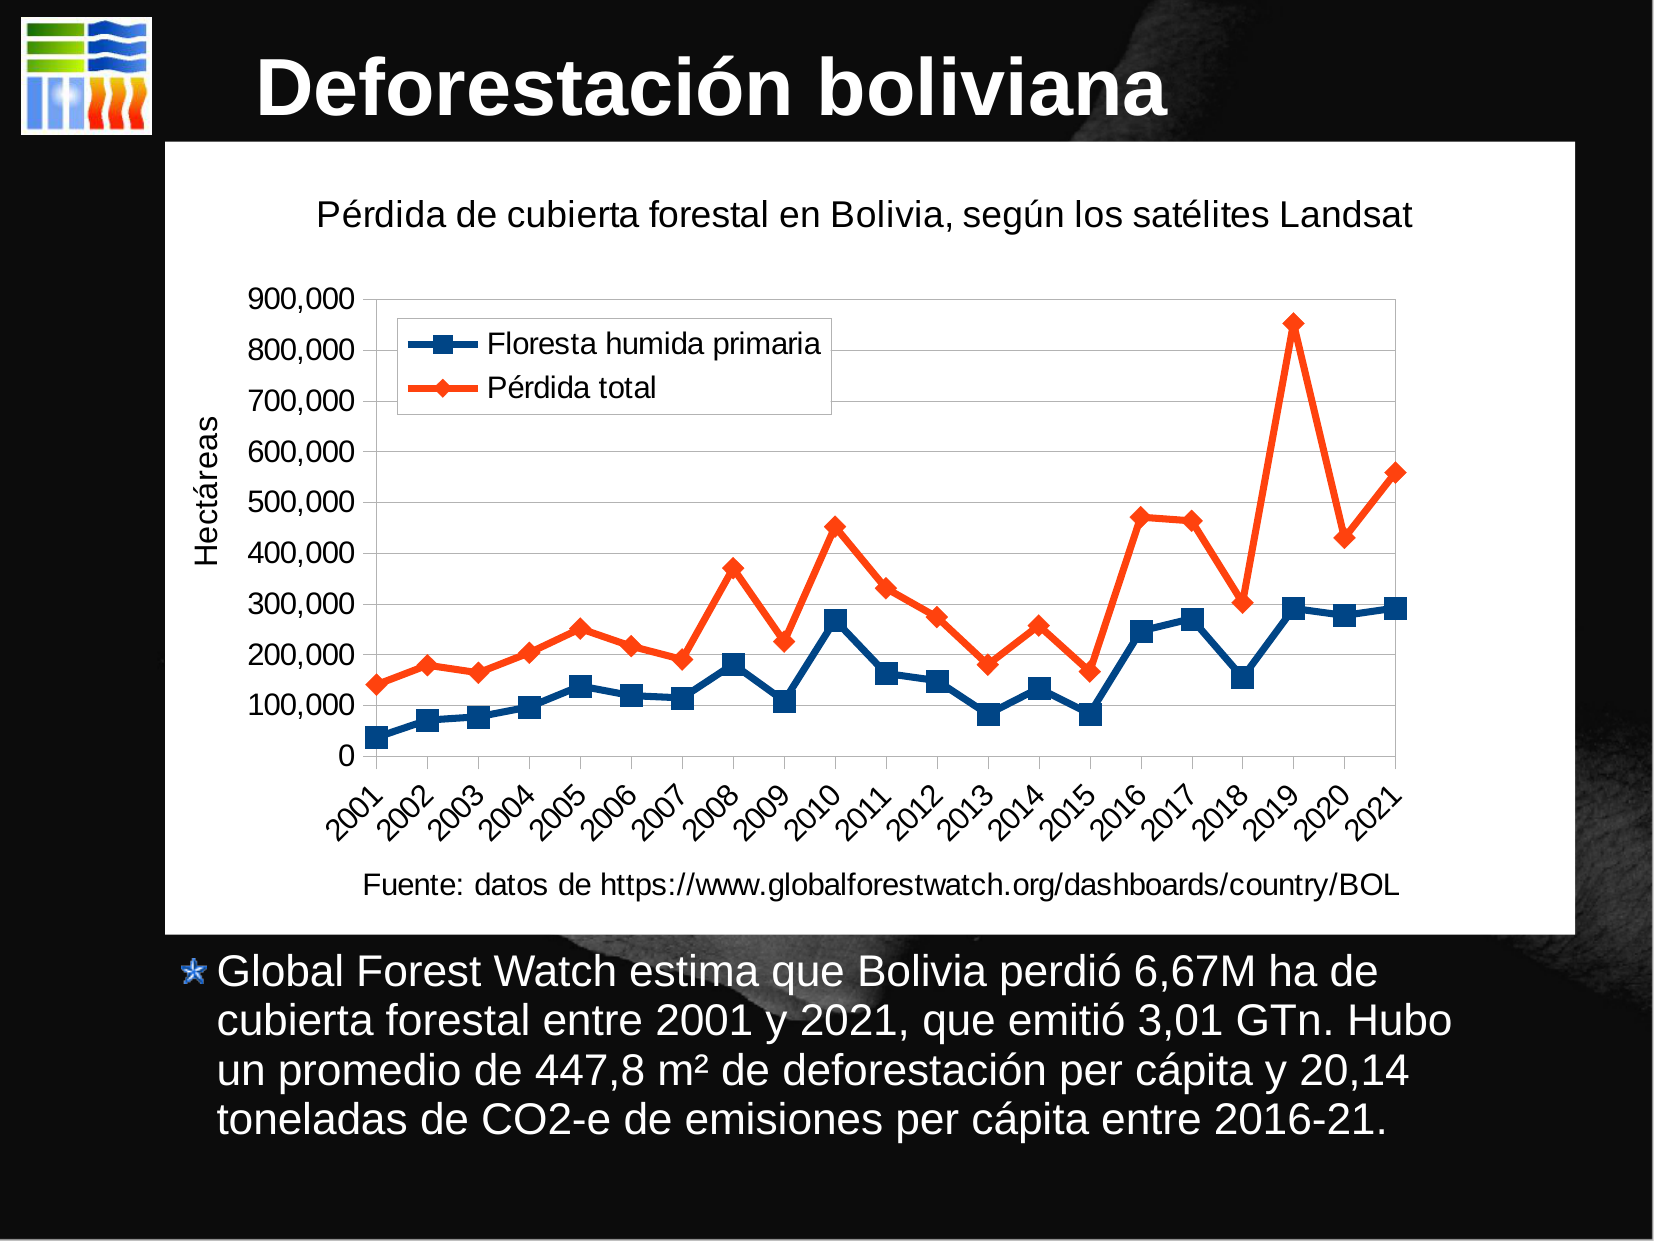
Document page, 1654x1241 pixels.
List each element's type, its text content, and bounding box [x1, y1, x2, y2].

title Deforestación boliviana [255, 12, 1654, 163]
picture [0, 0, 1654, 1241]
text_box [25, 666, 961, 1156]
text_box Global Forest Watch estima que Bolivia perdió 6,67M ha de cubierta forestal entre 2001 y 2021, que emitió 3,01 GTn. Hubo un promedio de 447,8 m² de deforestación per cápita y 20,14 toneladas de CO2-e de emisiones per cápita entre 2016-21. [166, 938, 1516, 1202]
